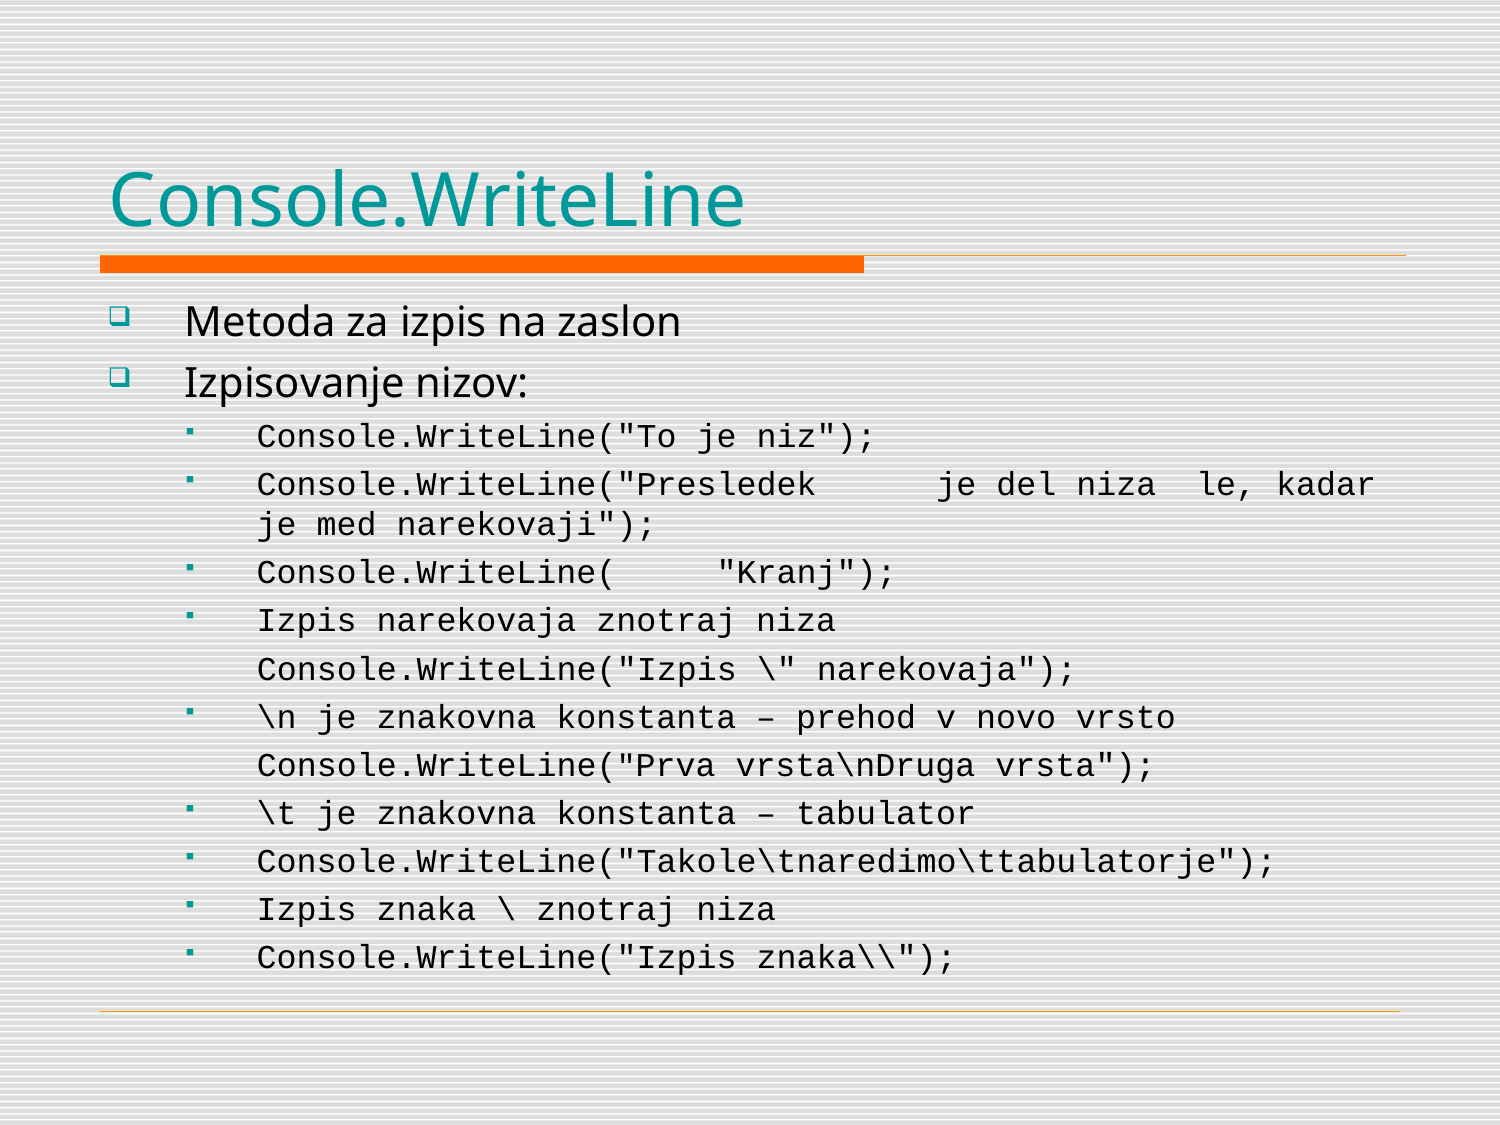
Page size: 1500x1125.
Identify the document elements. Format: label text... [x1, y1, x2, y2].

list Metoda za izpis na zaslon Izpisovanje nizov: Console.WriteLine("To je niz"); Console.WriteLine("Presledek je del niza le, kadar je med narekovaji"); Console.WriteLine( "Kranj"); Izpis narekovaja znotraj niza Console.WriteLine("Izpis \" narekovaja"); \n je znakovna konstanta – prehod v novo vrsto Console.WriteLine("Prva vrsta\nDruga vrsta"); \t je znakovna konstanta – tabulator Console.WriteLine("Takole\tnaredimo\ttabulatorje"); Izpis znaka \ znotraj niza Console.WriteLine("Izpis znaka\\"); [92, 287, 1436, 988]
title Console.WriteLine [94, 49, 1407, 250]
picture [0, 0, 1500, 1125]
